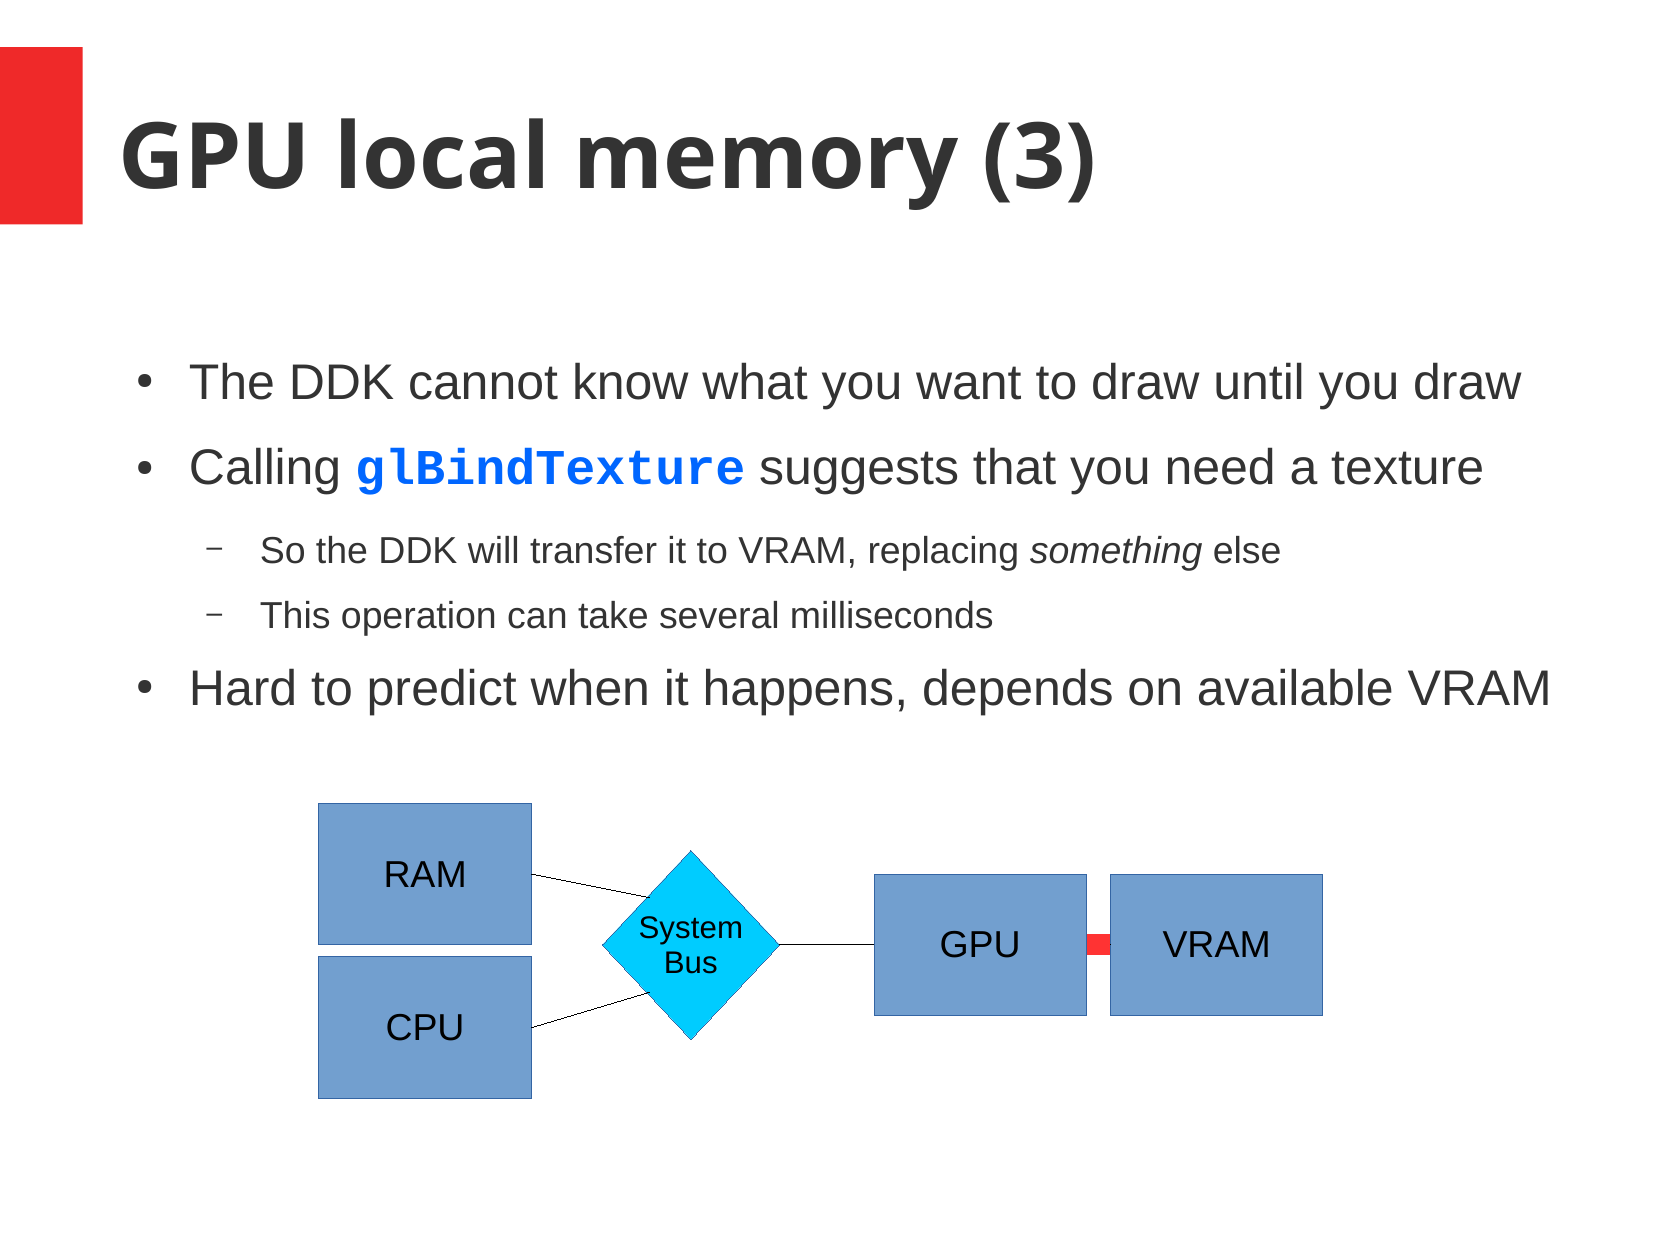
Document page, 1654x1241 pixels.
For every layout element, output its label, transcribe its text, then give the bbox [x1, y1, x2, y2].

text_box GPU [874, 874, 1087, 1016]
text_box RAM [318, 803, 532, 945]
text_box CPU [318, 956, 532, 1099]
text_box System Bus [602, 850, 780, 1040]
list The DDK cannot know what you want to draw until you draw Calling glBindTexture suggests that you need a texture So the DDK will transfer it to VRAM, replacing something else This operation can take several milliseconds Hard to predict when it happens, depends on available VRAM [118, 354, 1571, 1074]
title GPU local memory (3) [118, 49, 1571, 257]
text_box VRAM [1110, 874, 1323, 1016]
